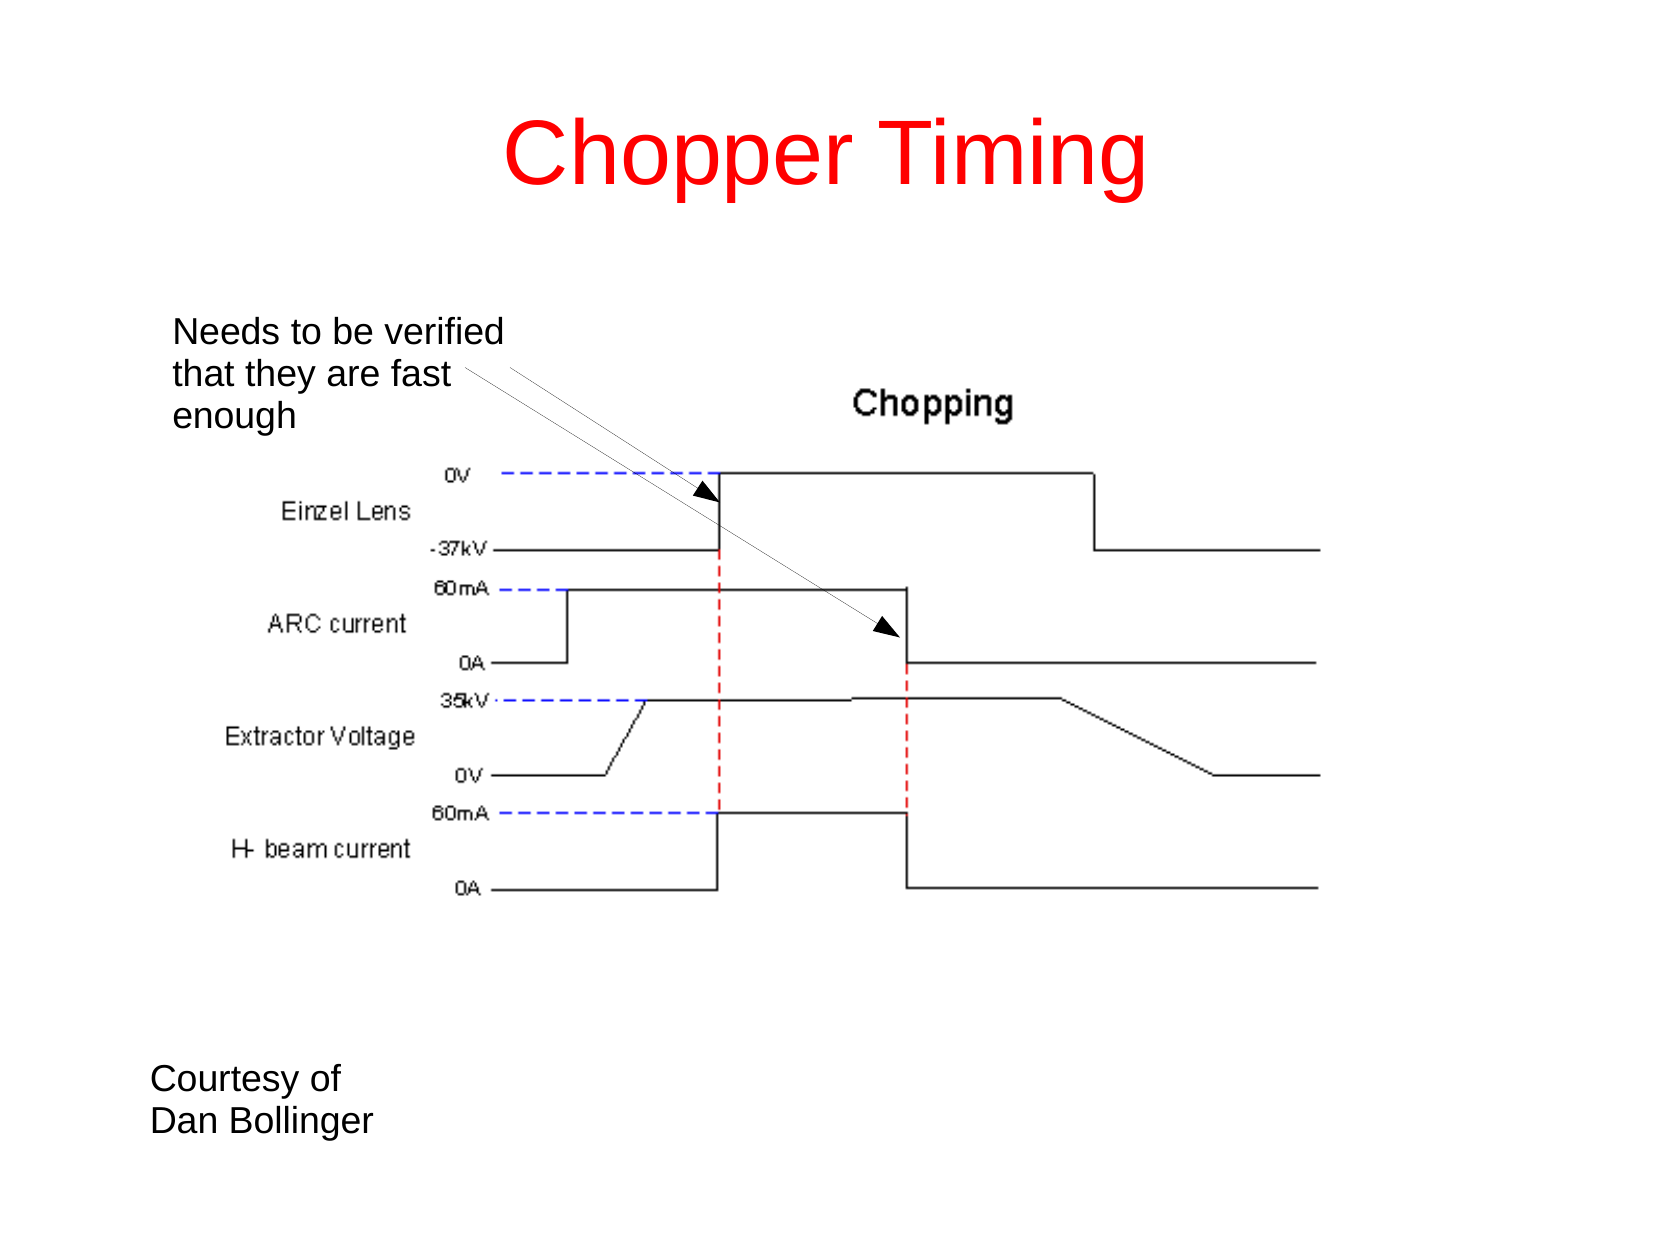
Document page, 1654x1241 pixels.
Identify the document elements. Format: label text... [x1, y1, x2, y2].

picture [225, 383, 1323, 901]
text_box Needs to be verified that they are fast enough [157, 303, 533, 444]
title Chopper Timing [82, 56, 1571, 250]
text_box Courtesy of Dan Bollinger [135, 1050, 421, 1149]
